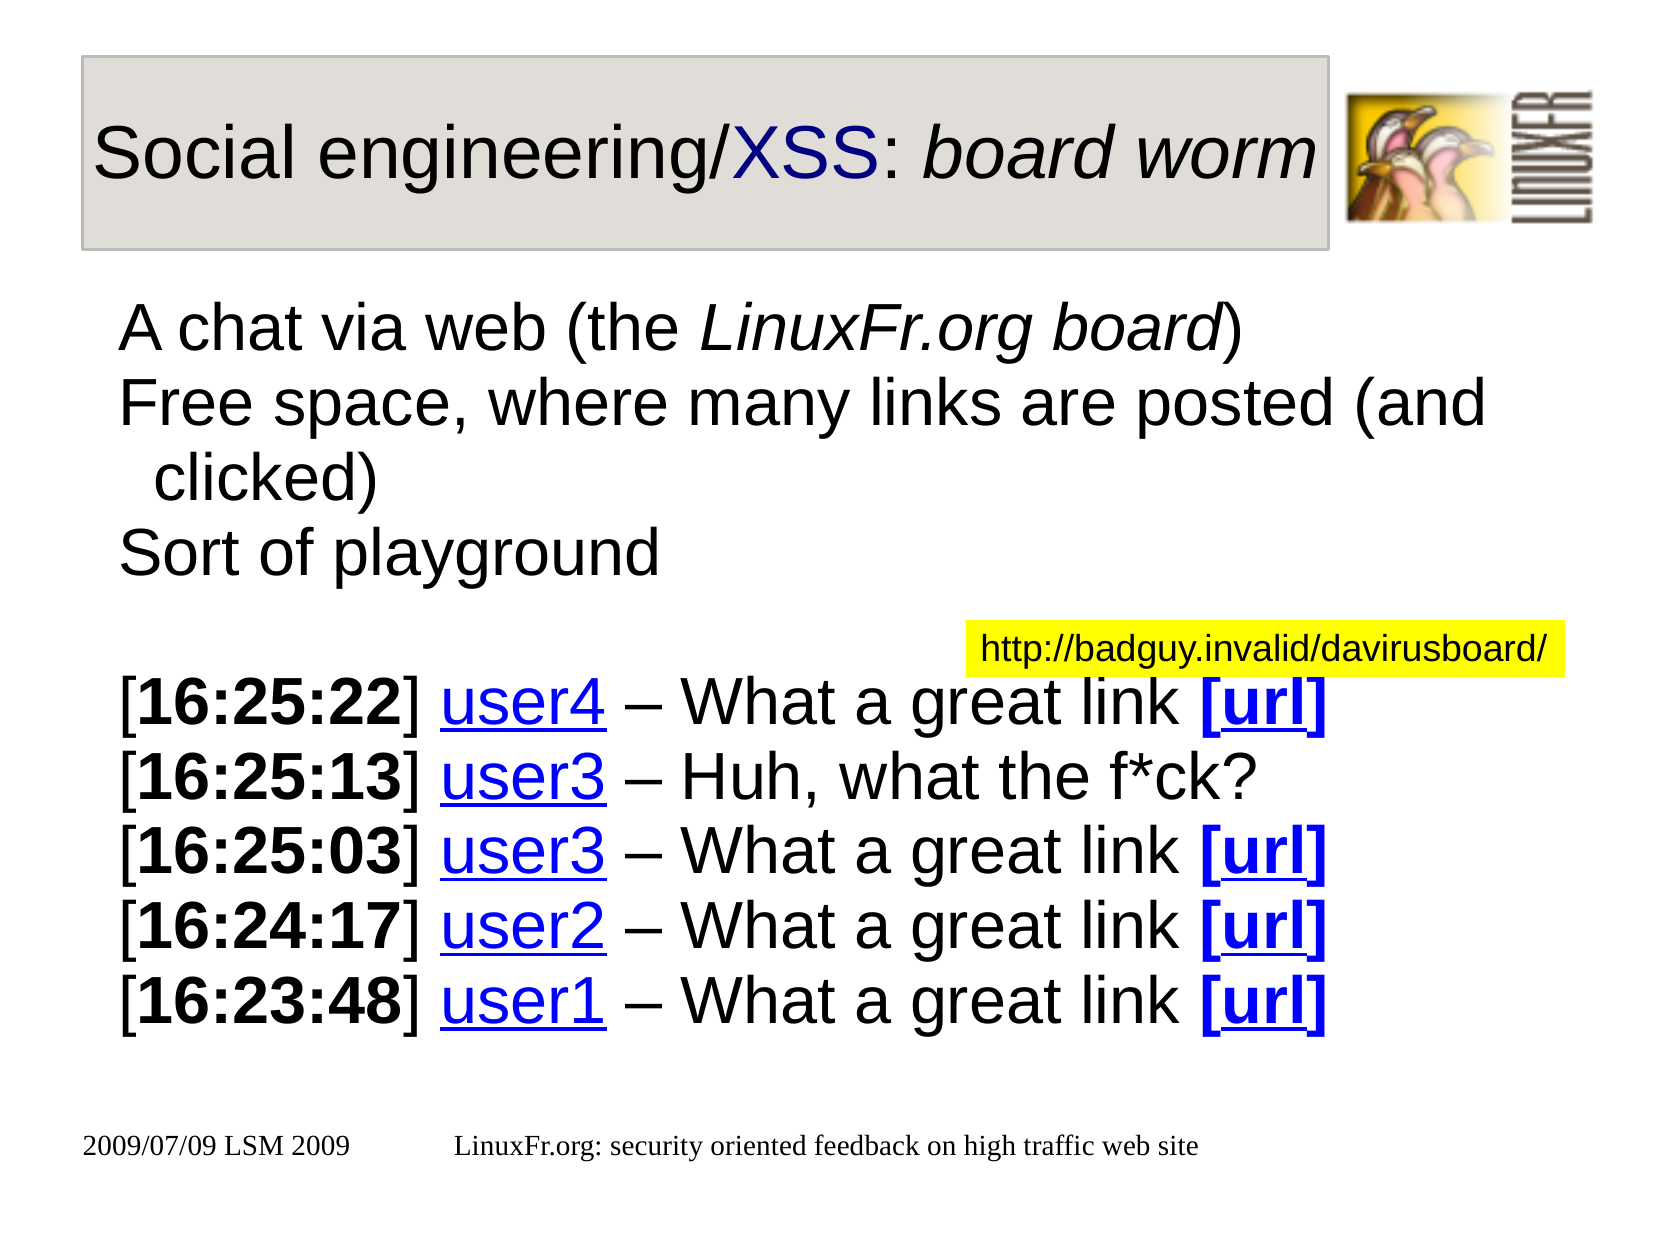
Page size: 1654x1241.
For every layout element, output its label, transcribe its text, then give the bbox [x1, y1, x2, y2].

picture [1341, 88, 1601, 229]
text_box http://badguy.invalid/davirusboard/ [965, 620, 1565, 677]
title Social engineering/XSS: board worm [82, 56, 1329, 250]
subtitle A chat via web (the LinuxFr.org board) Free space, where many links are posted (and clicked) Sort of playground [16:25:22] user4 – What a great link [url] [16:25:13] user3 – Huh, what the f*ck? [16:25:03] user3 – What a great link [url] [16:24:17] user2 – What a great link [url] [16:23:48] user1 – What a great link [url] [82, 290, 1625, 1188]
